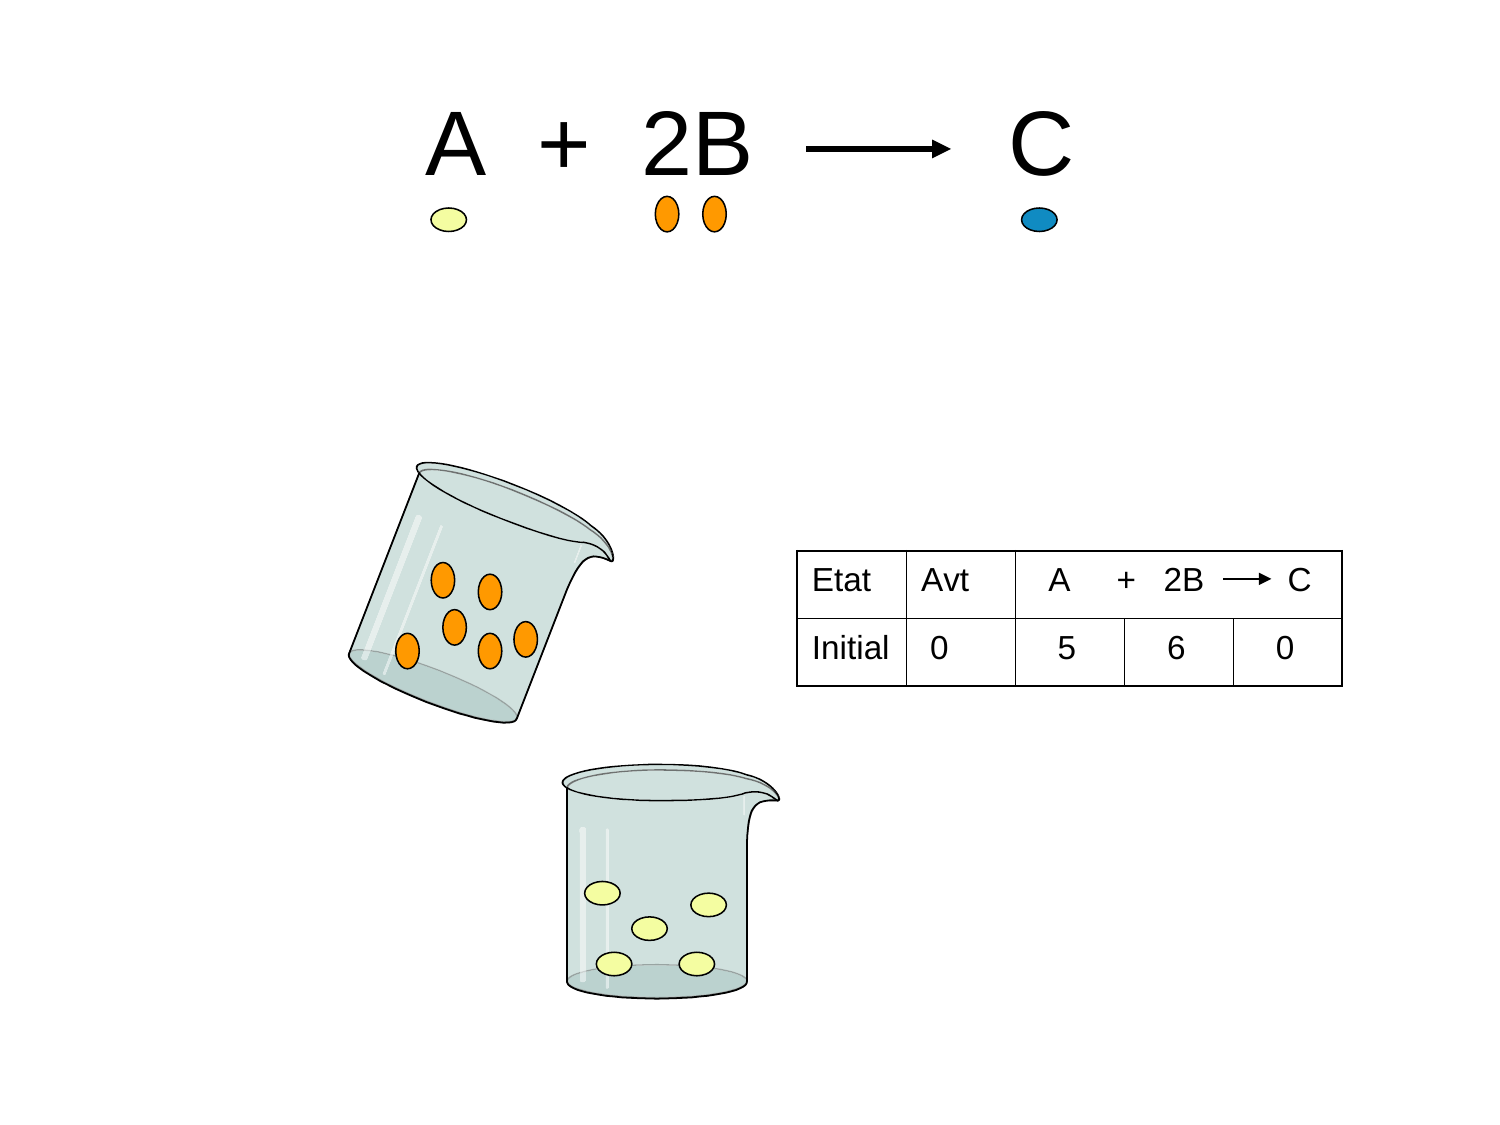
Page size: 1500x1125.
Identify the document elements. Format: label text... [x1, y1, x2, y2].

text_box [513, 621, 538, 658]
text_box [584, 881, 621, 905]
table_header Etat [798, 552, 906, 618]
text_box [442, 609, 467, 646]
table_header Avt [907, 552, 1015, 618]
text_box [702, 196, 727, 232]
text_box [395, 633, 420, 669]
text_box [478, 633, 502, 669]
table_cell 0 [907, 619, 1015, 685]
text_box [631, 916, 668, 941]
title A + 2B C [75, 45, 1426, 233]
picture [336, 447, 628, 748]
table_cell 5 [1016, 619, 1124, 685]
picture [560, 763, 781, 1000]
table_cell 0 [1234, 619, 1341, 685]
text_box [430, 207, 467, 232]
table_cell 6 [1125, 619, 1233, 685]
text_box [690, 893, 727, 917]
text_box [1021, 207, 1058, 232]
text_box [655, 196, 679, 232]
table_cell Initial [798, 619, 906, 685]
table_header A + 2B C [1016, 552, 1341, 618]
text_box [431, 562, 455, 598]
text_box [596, 952, 632, 976]
text_box [679, 952, 715, 976]
text_box [478, 574, 502, 610]
